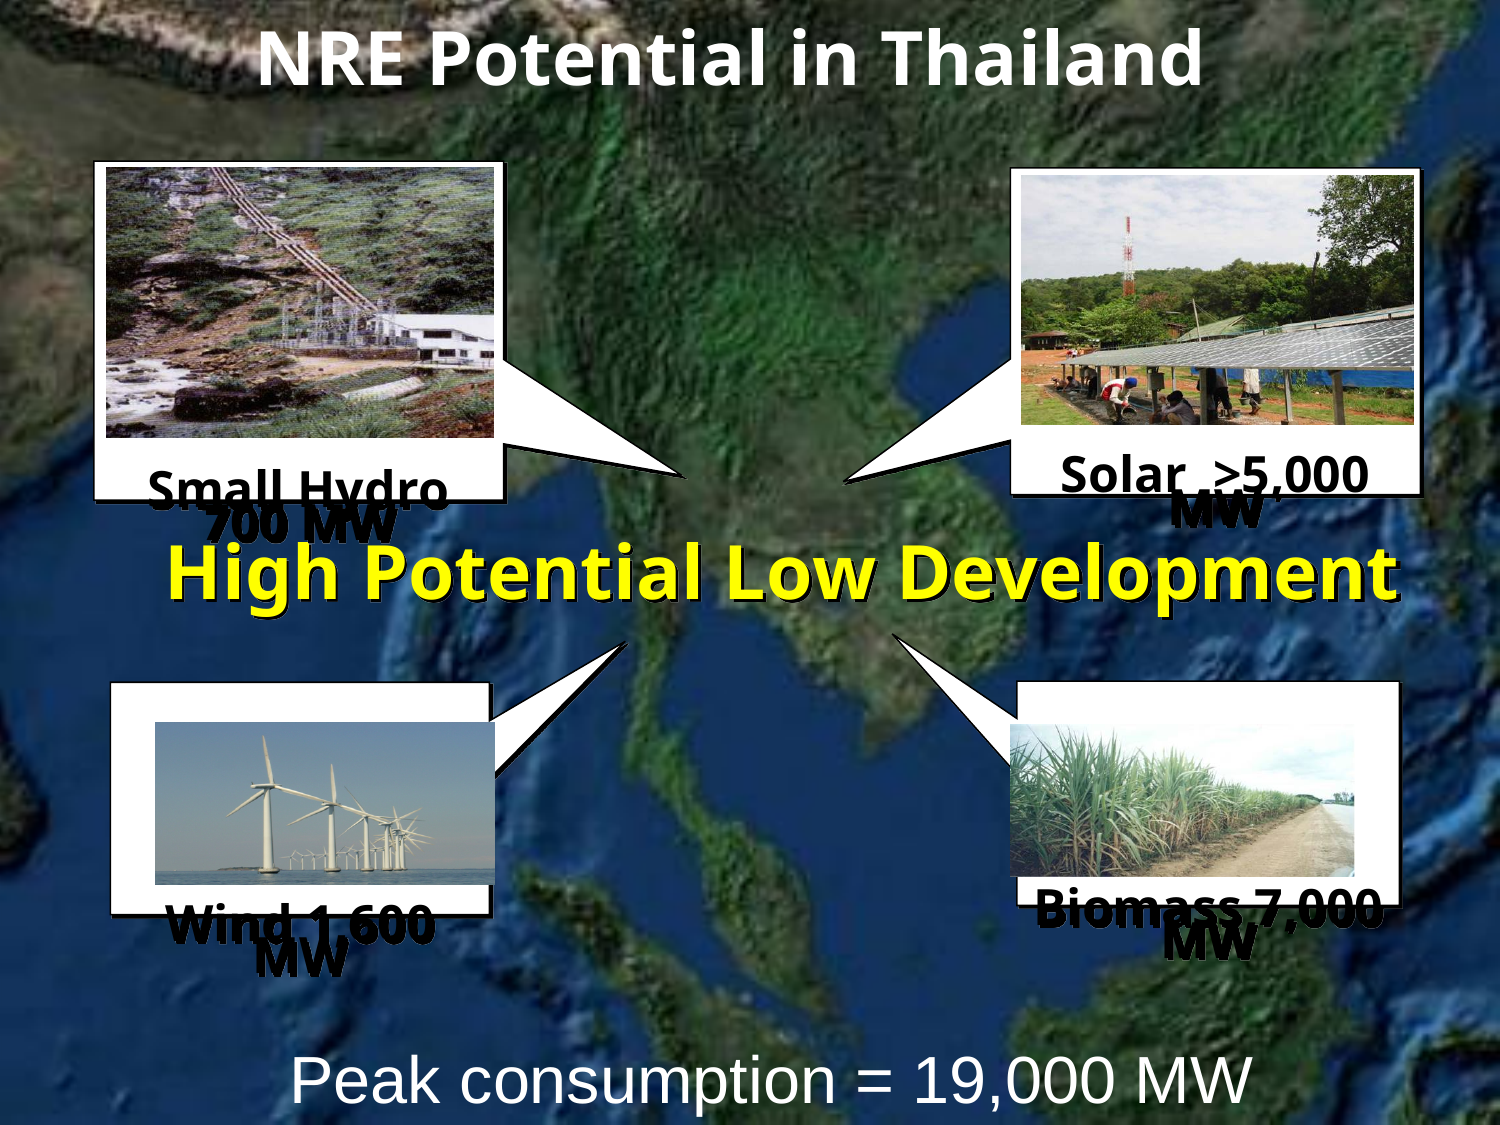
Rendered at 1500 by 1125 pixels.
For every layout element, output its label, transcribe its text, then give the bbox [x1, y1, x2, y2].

text_box NRE Potential in Thailand [239, 3, 1222, 109]
text_box Solar >5,000 MW [843, 167, 1421, 495]
picture [0, 0, 1500, 1125]
text_box Wind 1,600 MW [110, 641, 626, 915]
text_box Small Hydro 700 MW [93, 161, 682, 501]
text_box Peak consumption = 19,000 MW [274, 1037, 1269, 1125]
text_box High Potential Low Development [148, 527, 1417, 624]
text_box Biomass 7,000 MW [892, 633, 1400, 906]
